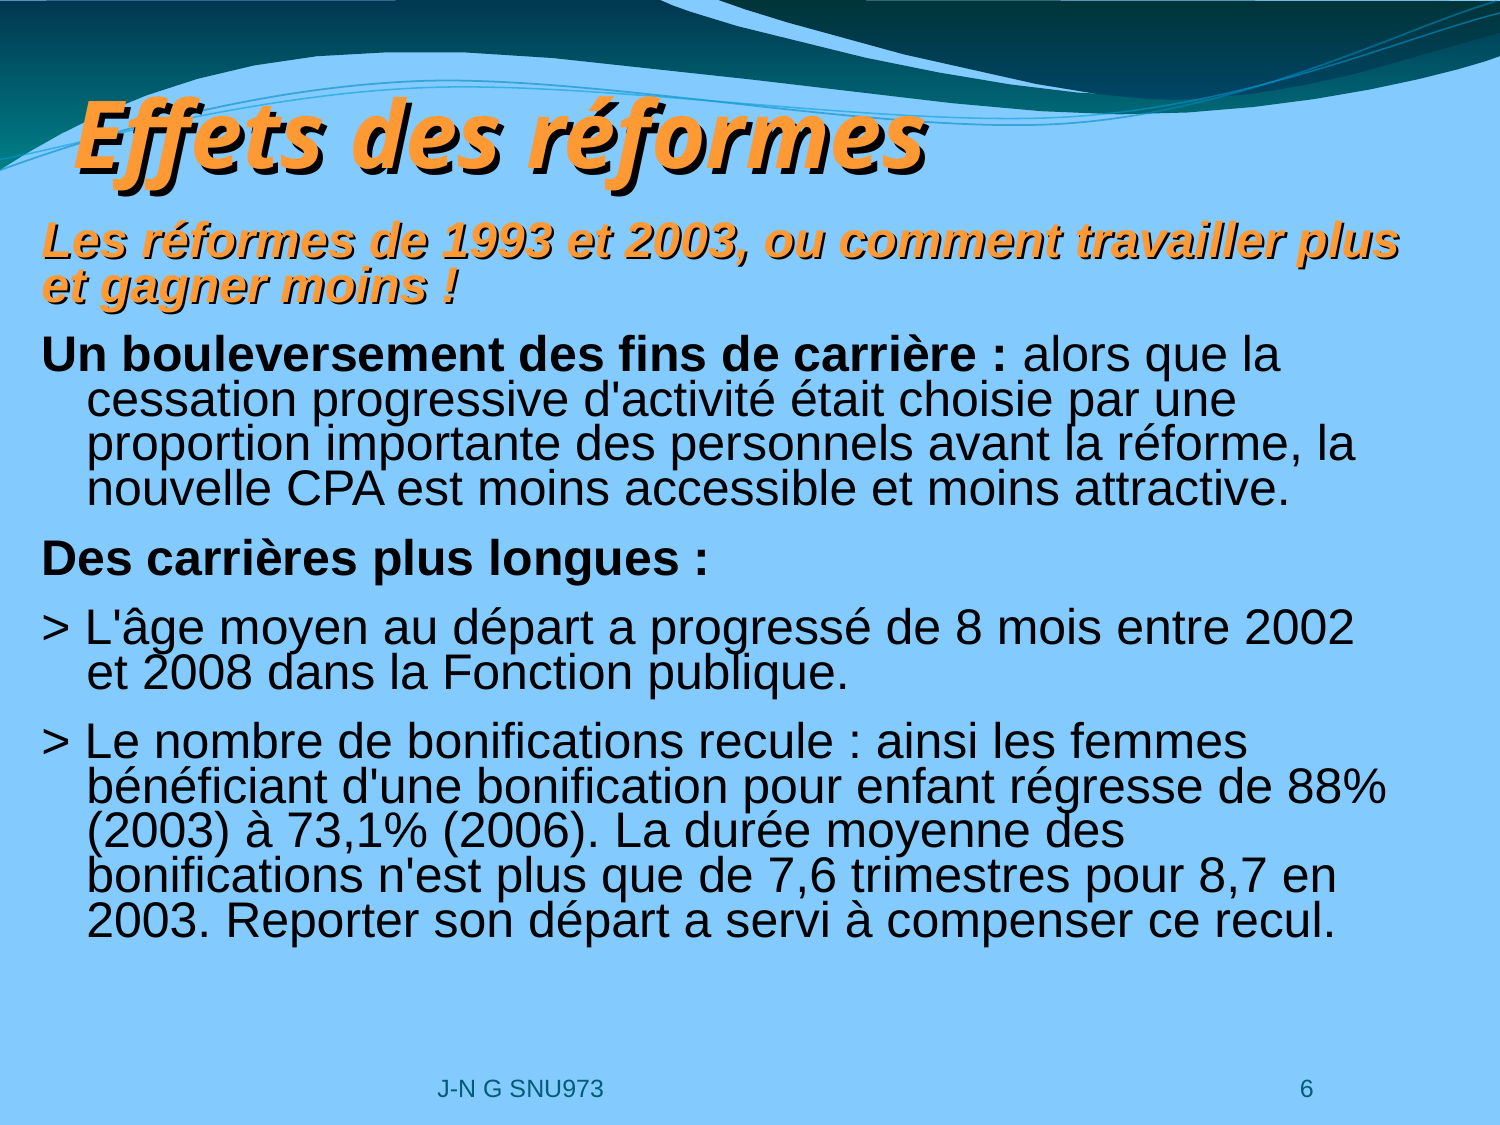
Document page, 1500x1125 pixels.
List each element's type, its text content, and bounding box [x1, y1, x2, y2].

title Effets des réformes [72, 61, 1423, 164]
list Les réformes de 1993 et 2003, ou comment travailler plus et gagner moins ! Un bouleversement des fins de carrière : alors que la cessation progressive d'activité était choisie par une proportion importante des personnels avant la réforme, la nouvelle CPA est moins accessible et moins attractive. Des carrières plus longues : > L'âge moyen au départ a progressé de 8 mois entre 2002 et 2008 dans la Fonction publique. > Le nombre de bonifications recule : ainsi les femmes bénéficiant d'une bonification pour enfant régresse de 88% (2003) à 73,1% (2006). La durée moyenne des bonifications n'est plus que de 7,6 trimestres pour 8,7 en 2003. Reporter son départ a servi à compenser ce recul. [26, 214, 1426, 1006]
text_box J-N G SNU973 [437, 1042, 988, 1103]
text_box 1 [1299, 1042, 1426, 1103]
